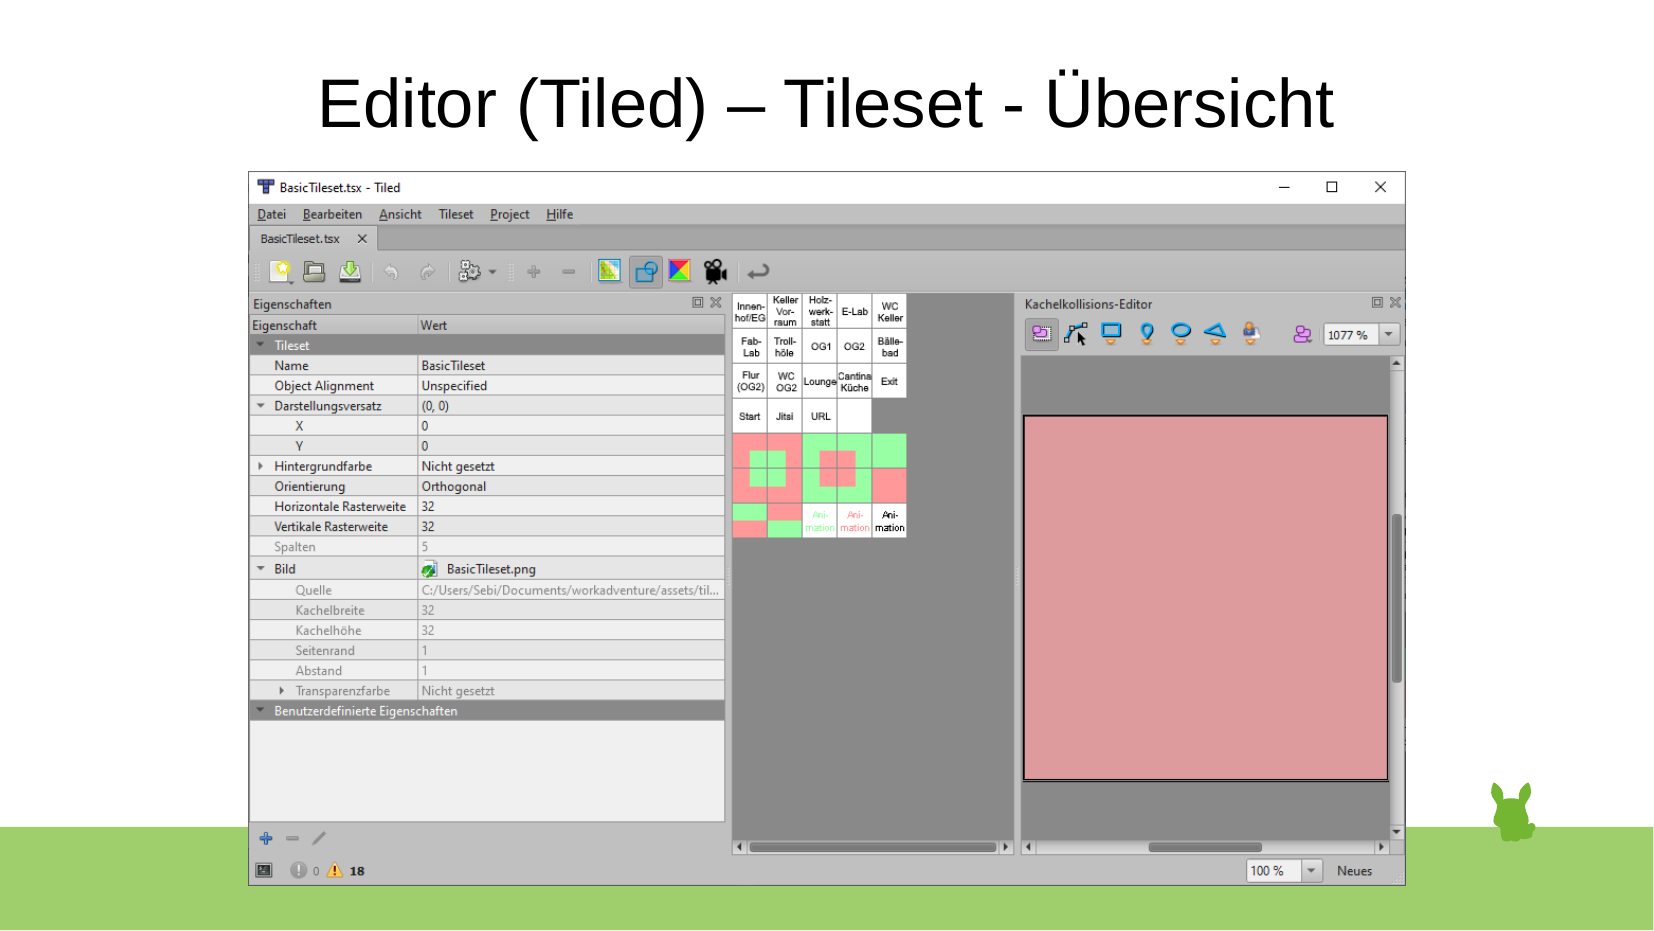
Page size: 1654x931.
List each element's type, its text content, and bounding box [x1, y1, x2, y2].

title Editor (Tiled) – Tileset - Übersicht [88, 29, 1565, 178]
picture [248, 171, 1406, 886]
